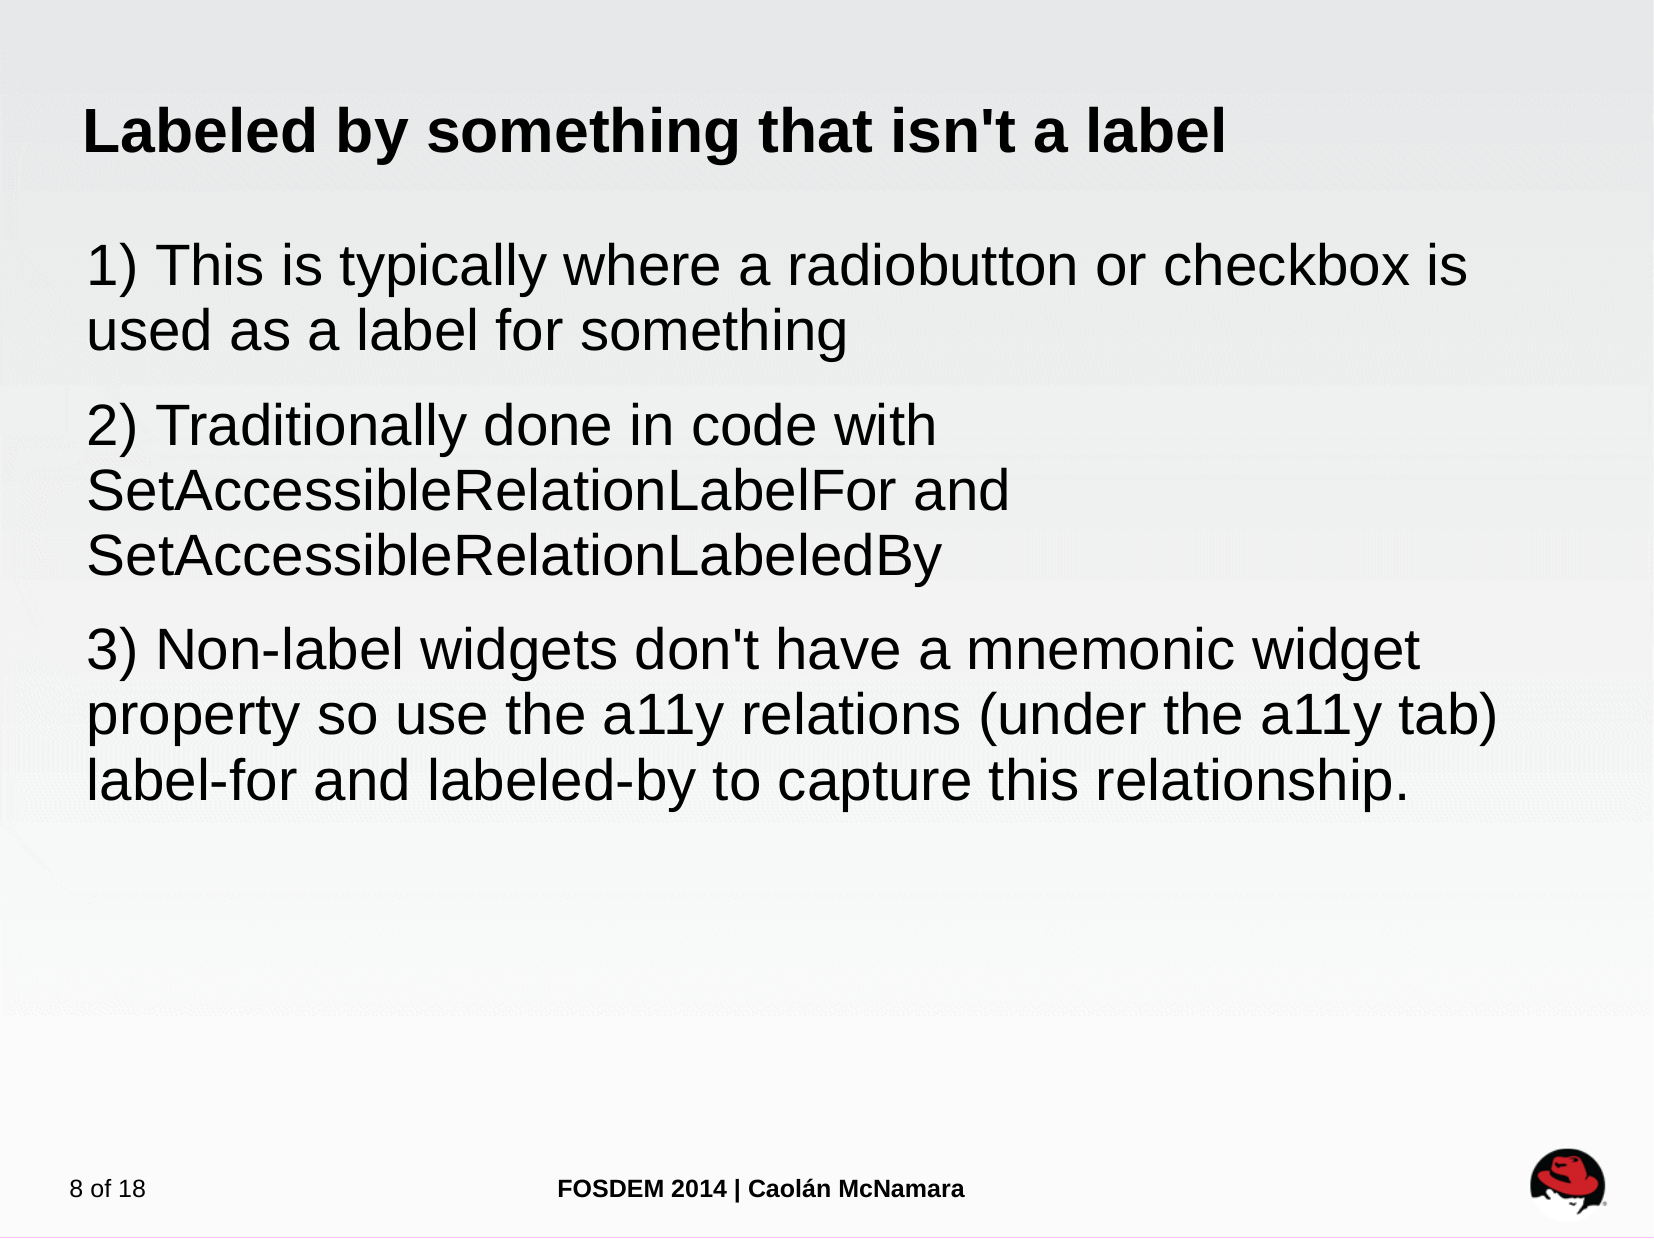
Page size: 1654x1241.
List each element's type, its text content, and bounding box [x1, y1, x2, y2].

picture [0, 0, 1654, 1241]
list This is typically where a radiobutton or checkbox is used as a label for something Traditionally done in code with SetAccessibleRelationLabelFor and SetAccessibleRelationLabeledBy Non-label widgets don't have a mnemonic widget property so use the a11y relations (under the a11y tab) label-for and labeled-by to capture this relationship. [86, 232, 1576, 813]
title Labeled by something that isn't a label [82, 37, 1571, 226]
